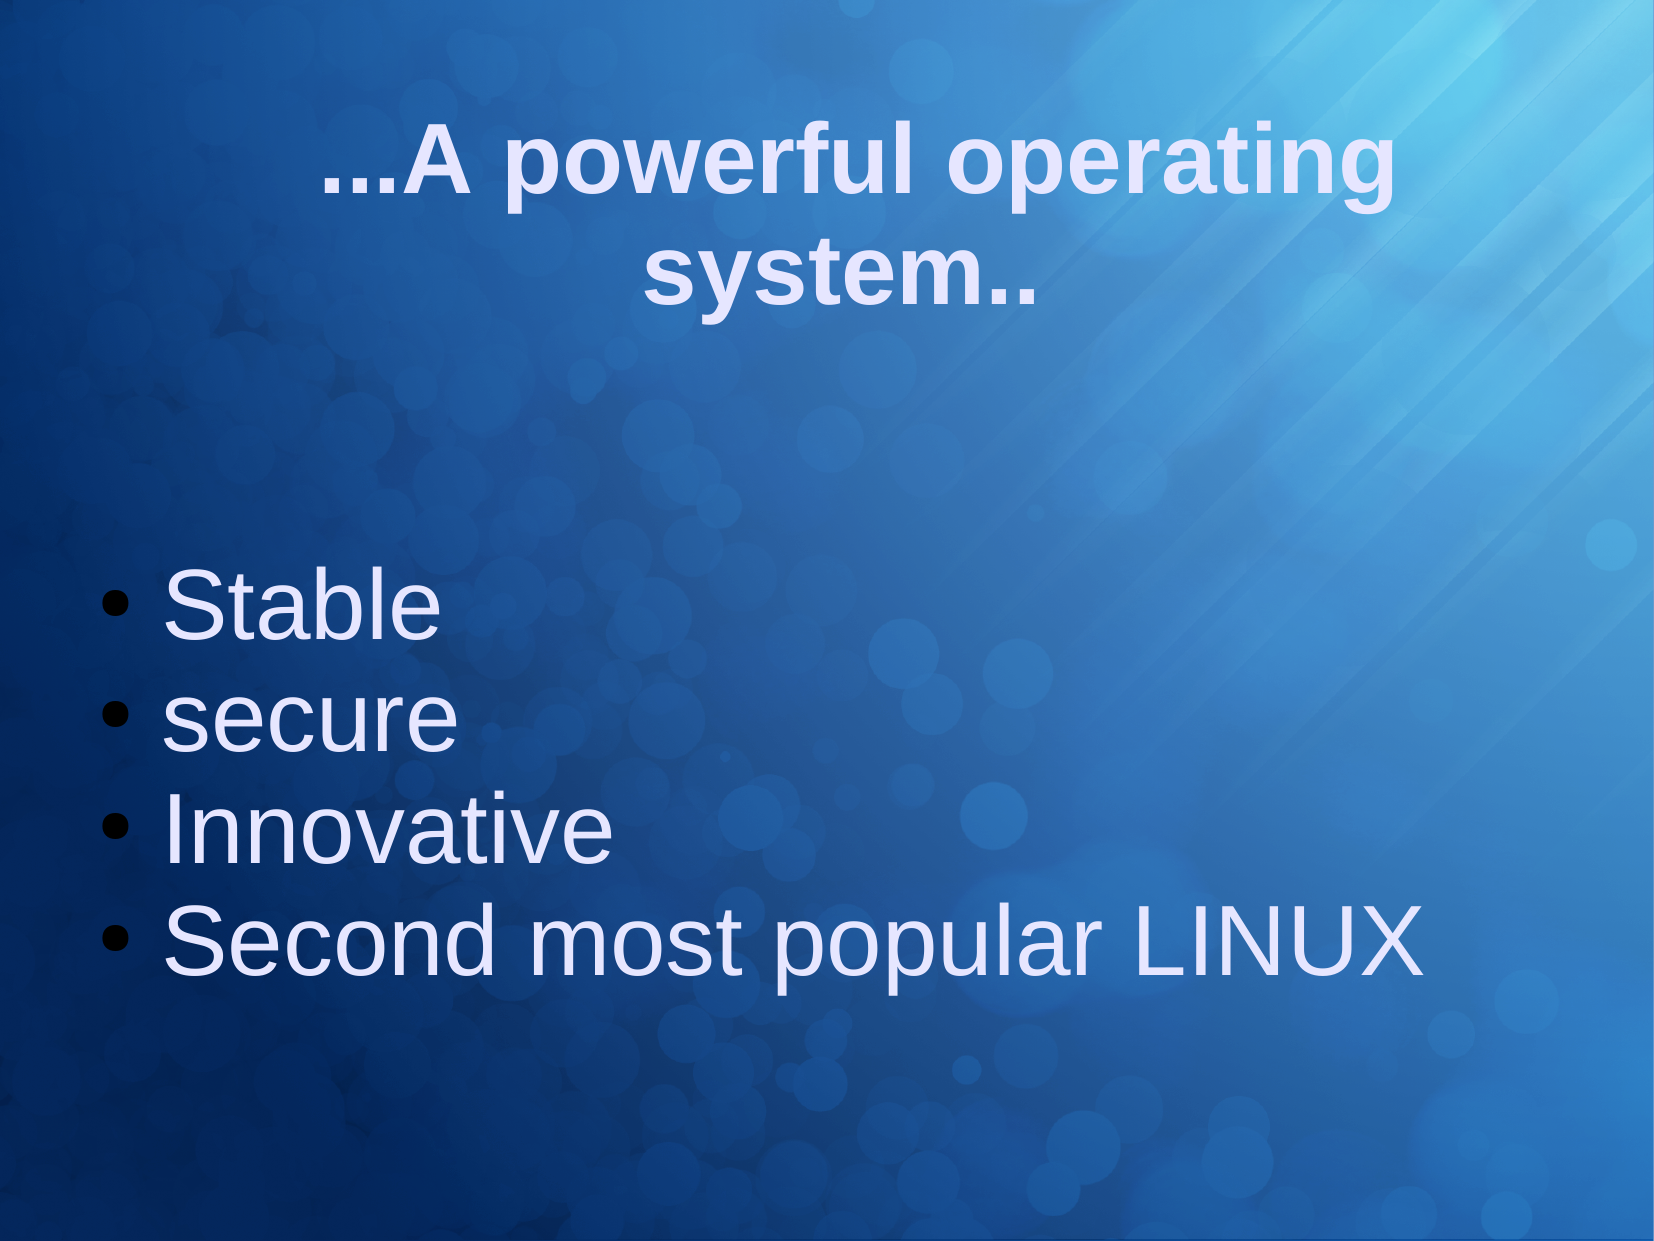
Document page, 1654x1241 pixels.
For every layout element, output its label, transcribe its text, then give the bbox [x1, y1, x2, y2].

subtitle ...A powerful operating system.. Stable secure Innovative Second most popular LINUX [97, 92, 1586, 1007]
picture [0, 0, 1654, 1241]
